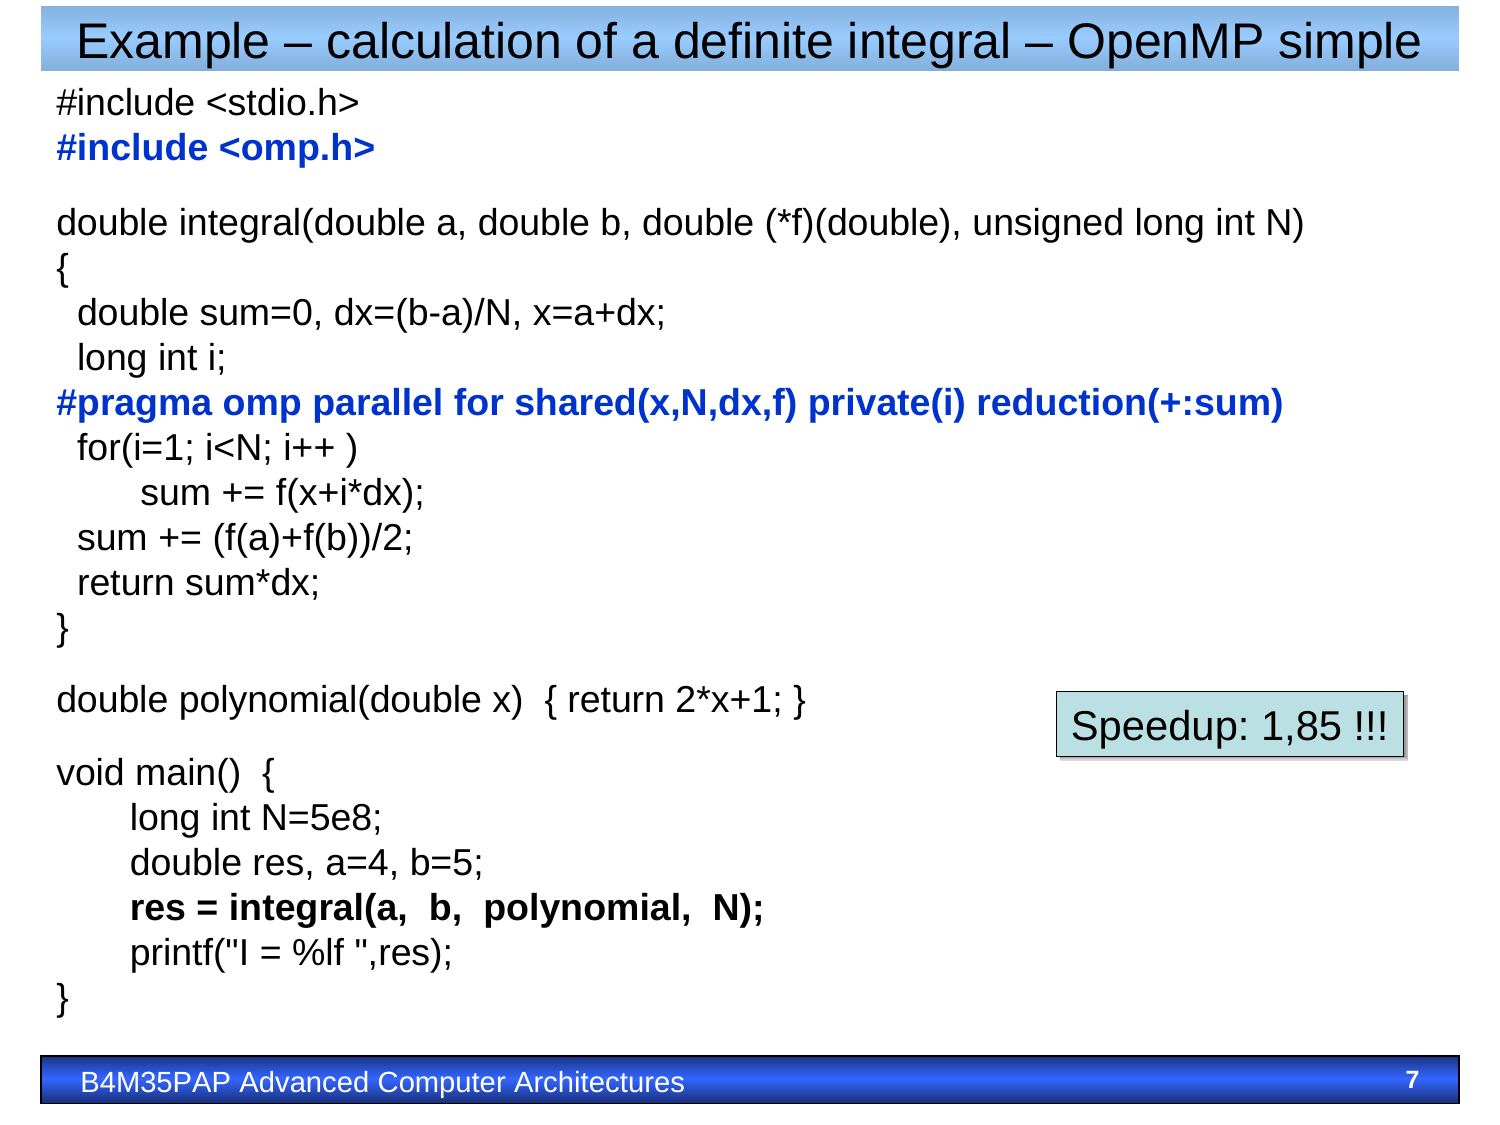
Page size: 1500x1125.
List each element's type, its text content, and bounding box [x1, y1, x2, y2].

list #include <stdio.h> #include <omp.h> double integral(double a, double b, double (*f)(double), unsigned long int N) { double sum=0, dx=(b-a)/N, x=a+dx; long int i; #pragma omp parallel for shared(x,N,dx,f) private(i) reduction(+:sum) for(i=1; i<N; i++ ) sum += f(x+i*dx); sum += (f(a)+f(b))/2; return sum*dx; } double polynomial(double x) { return 2*x+1; } void main() { long int N=5e8; double res, a=4, b=5; res = integral(a, b, polynomial, N); printf("I = %lf ",res); } [41, 70, 1459, 1000]
text_box Speedup: 1,85 !!! [1056, 691, 1404, 757]
title Example – calculation of a definite integral – OpenMP simple [41, 6, 1459, 70]
